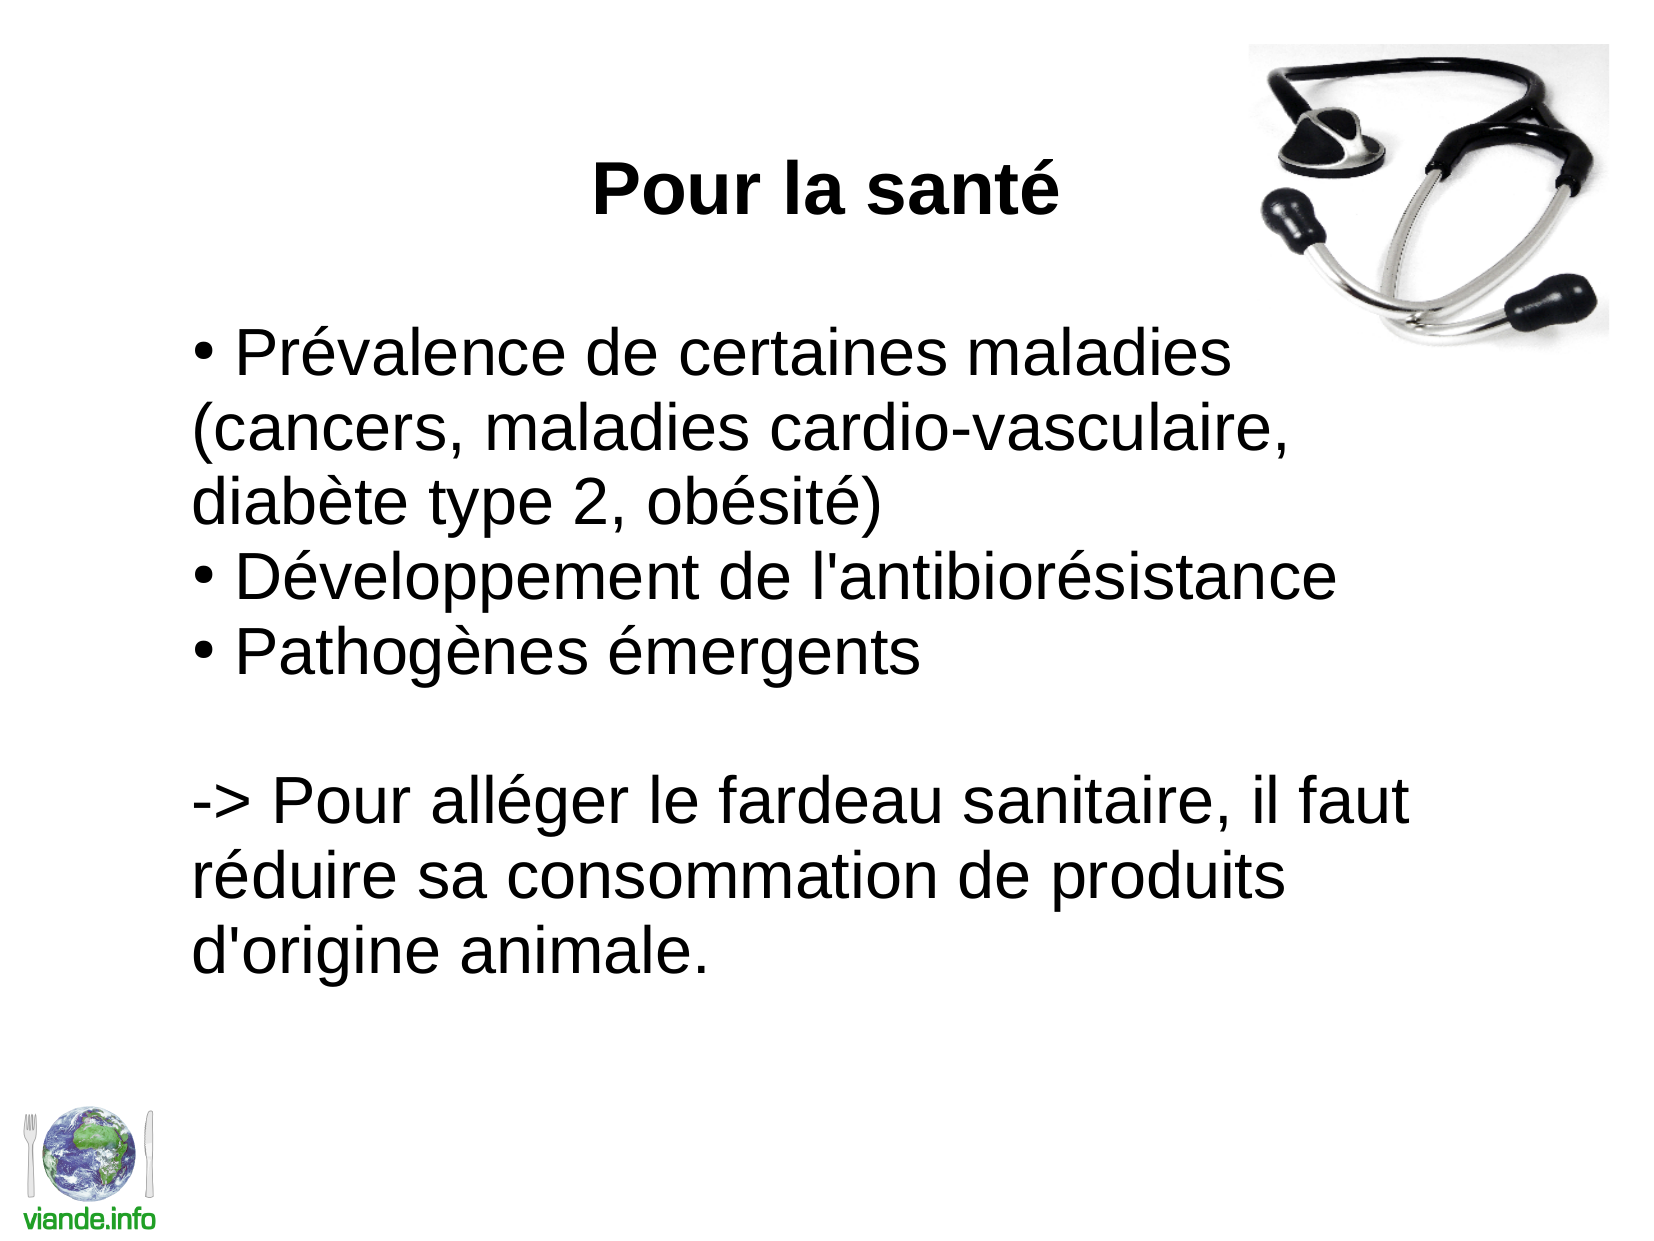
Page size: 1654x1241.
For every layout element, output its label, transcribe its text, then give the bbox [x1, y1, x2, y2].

picture [0, 1092, 178, 1241]
text_box Pour la santé Prévalence de certaines maladies (cancers, maladies cardio-vasculaire, diabète type 2, obésité) Développement de l'antibiorésistance Pathogènes émergents -> Pour alléger le fardeau sanitaire, il faut réduire sa consommation de produits d'origine animale. [177, 139, 1477, 1145]
picture [1240, 44, 1622, 355]
